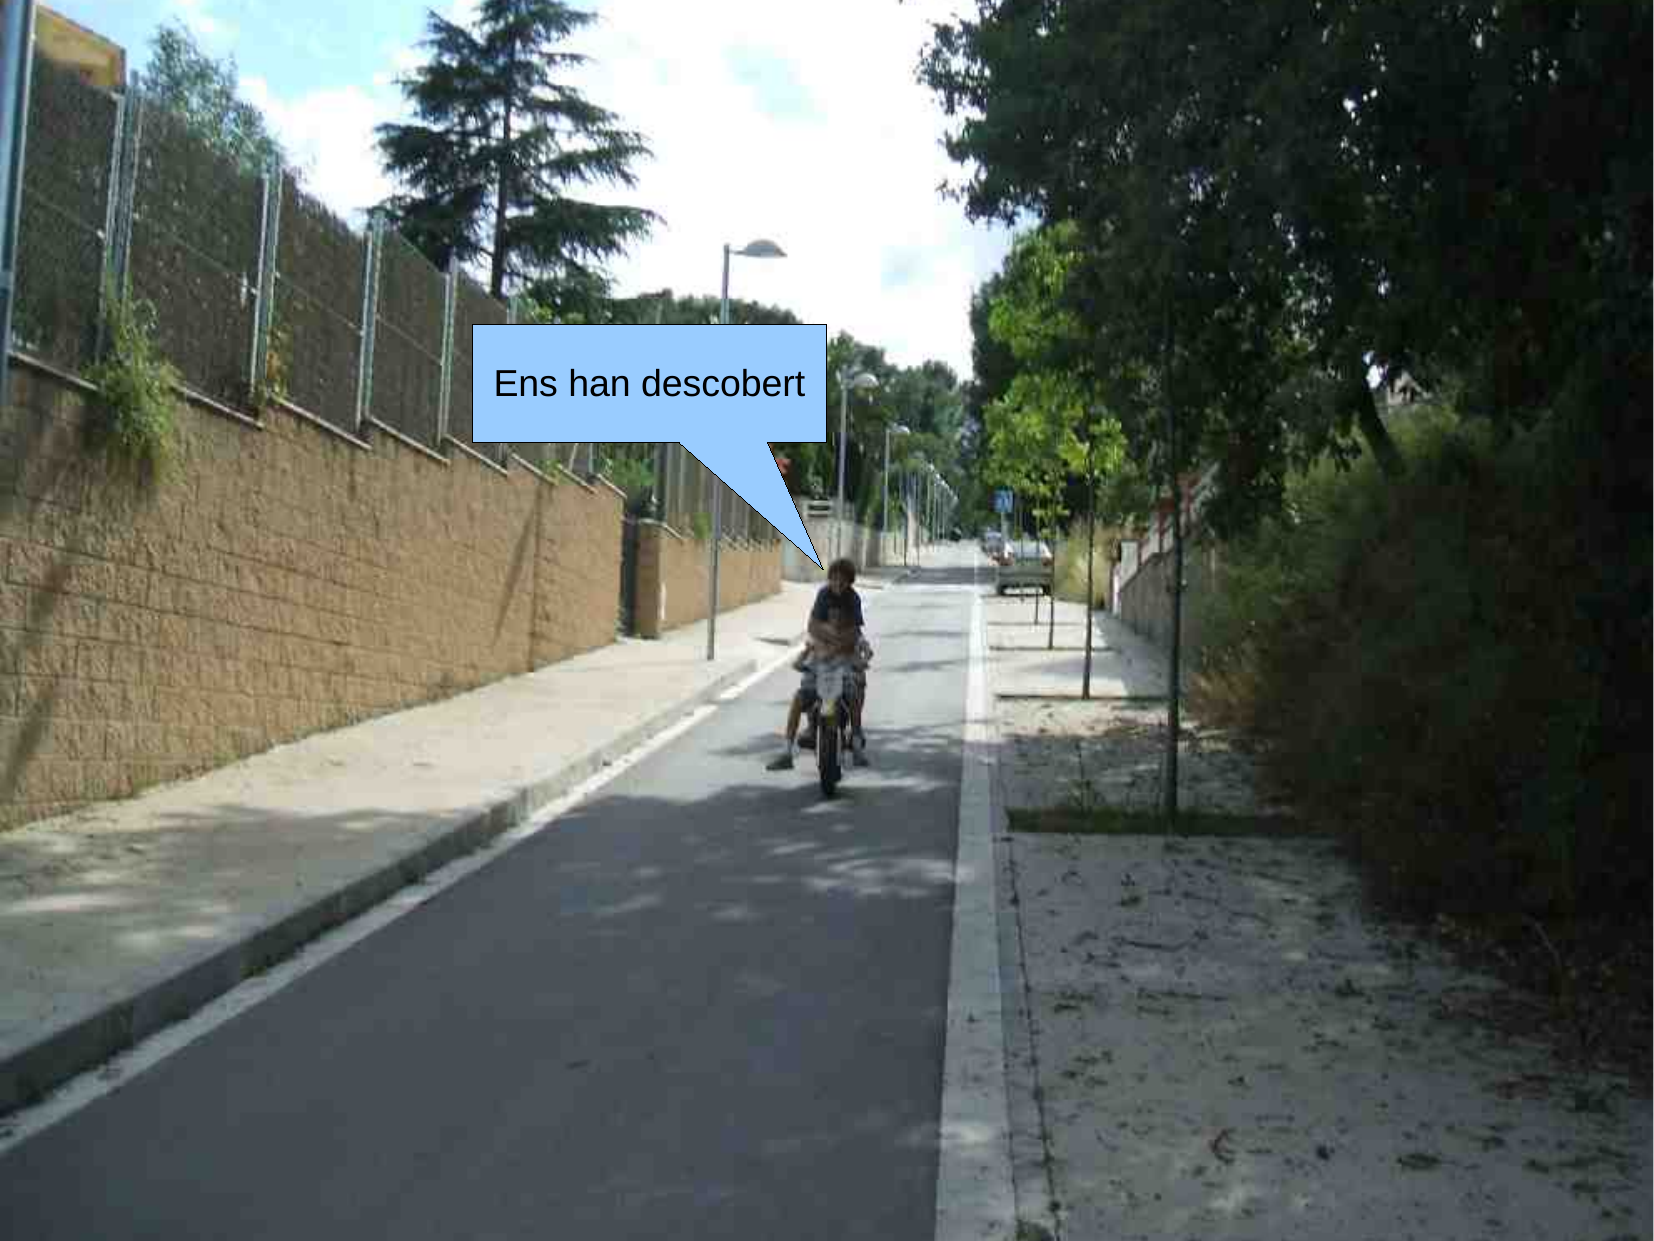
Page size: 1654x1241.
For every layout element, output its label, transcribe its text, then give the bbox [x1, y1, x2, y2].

text_box Ens han descobert [472, 324, 827, 570]
picture [0, 0, 1654, 1241]
